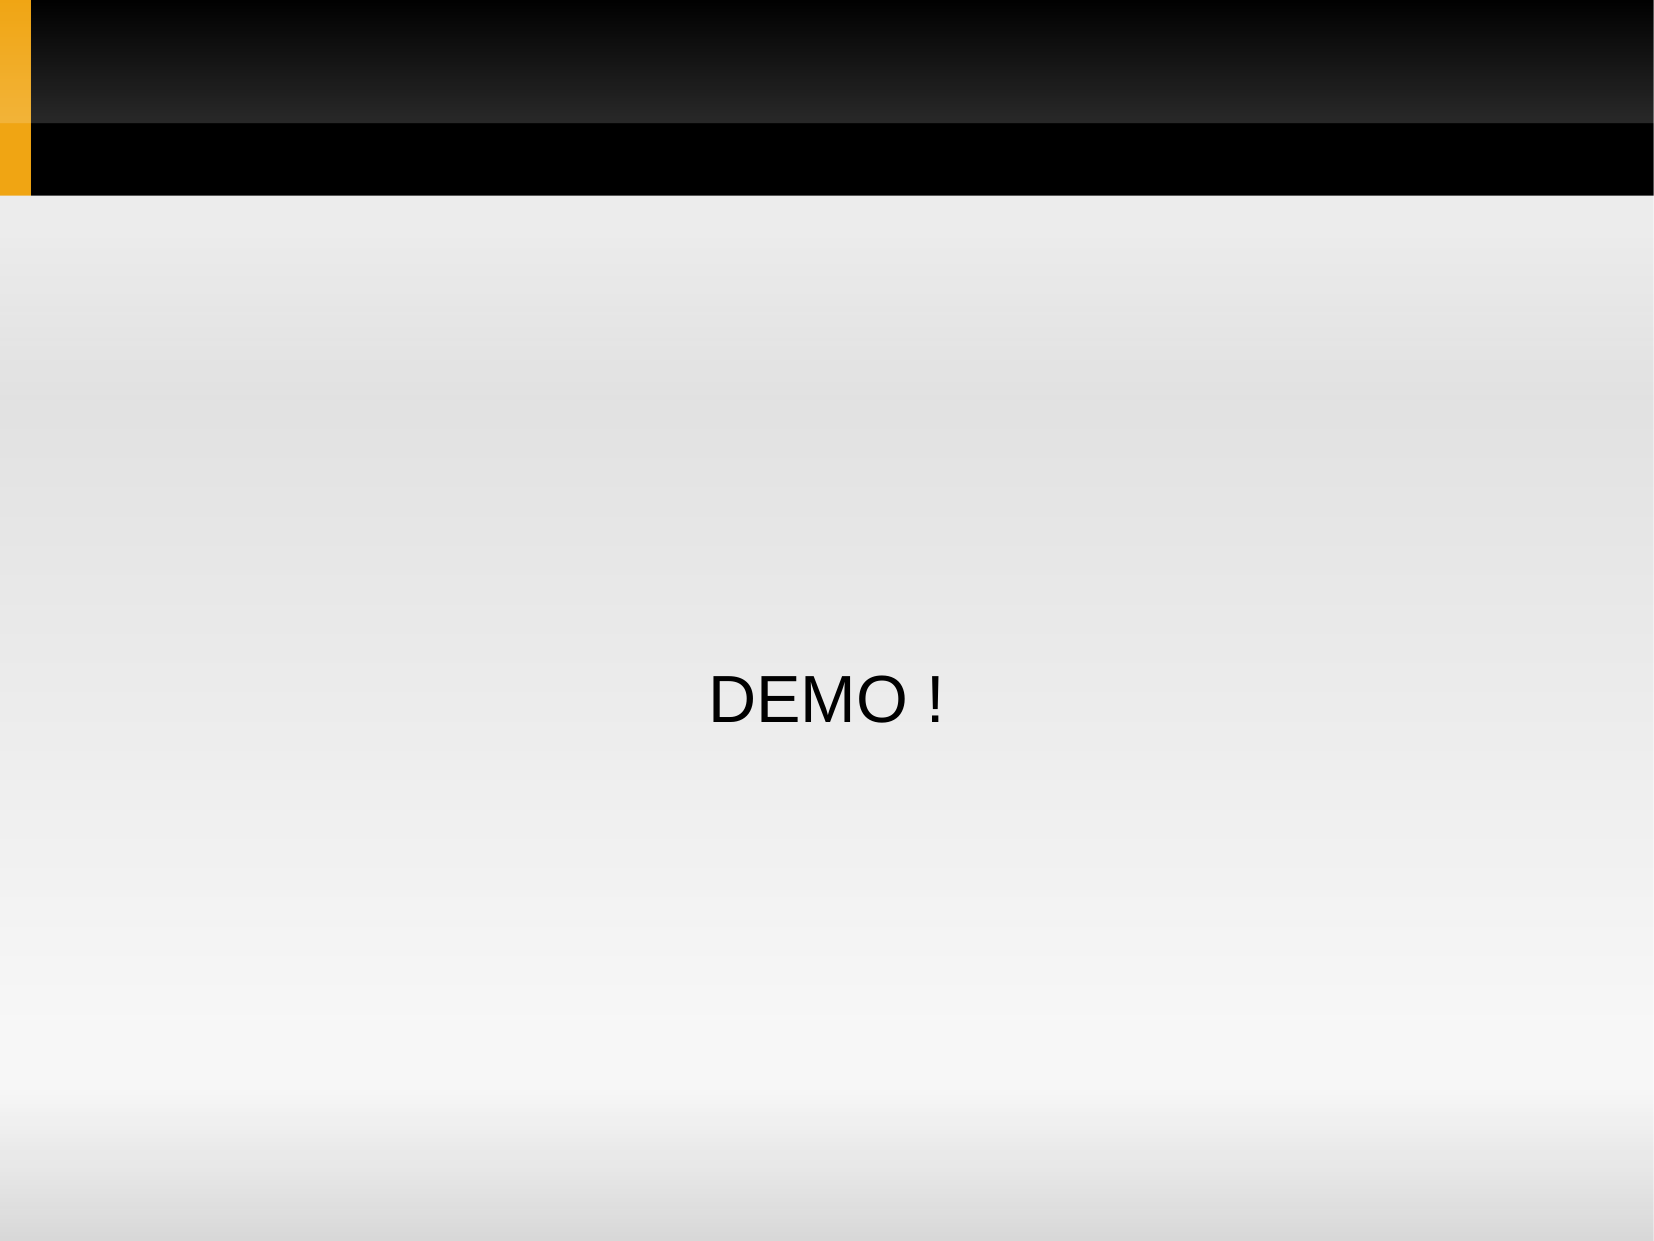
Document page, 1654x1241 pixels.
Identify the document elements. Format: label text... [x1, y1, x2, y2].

picture [0, 0, 1654, 1241]
subtitle DEMO ! [82, 290, 1571, 1109]
